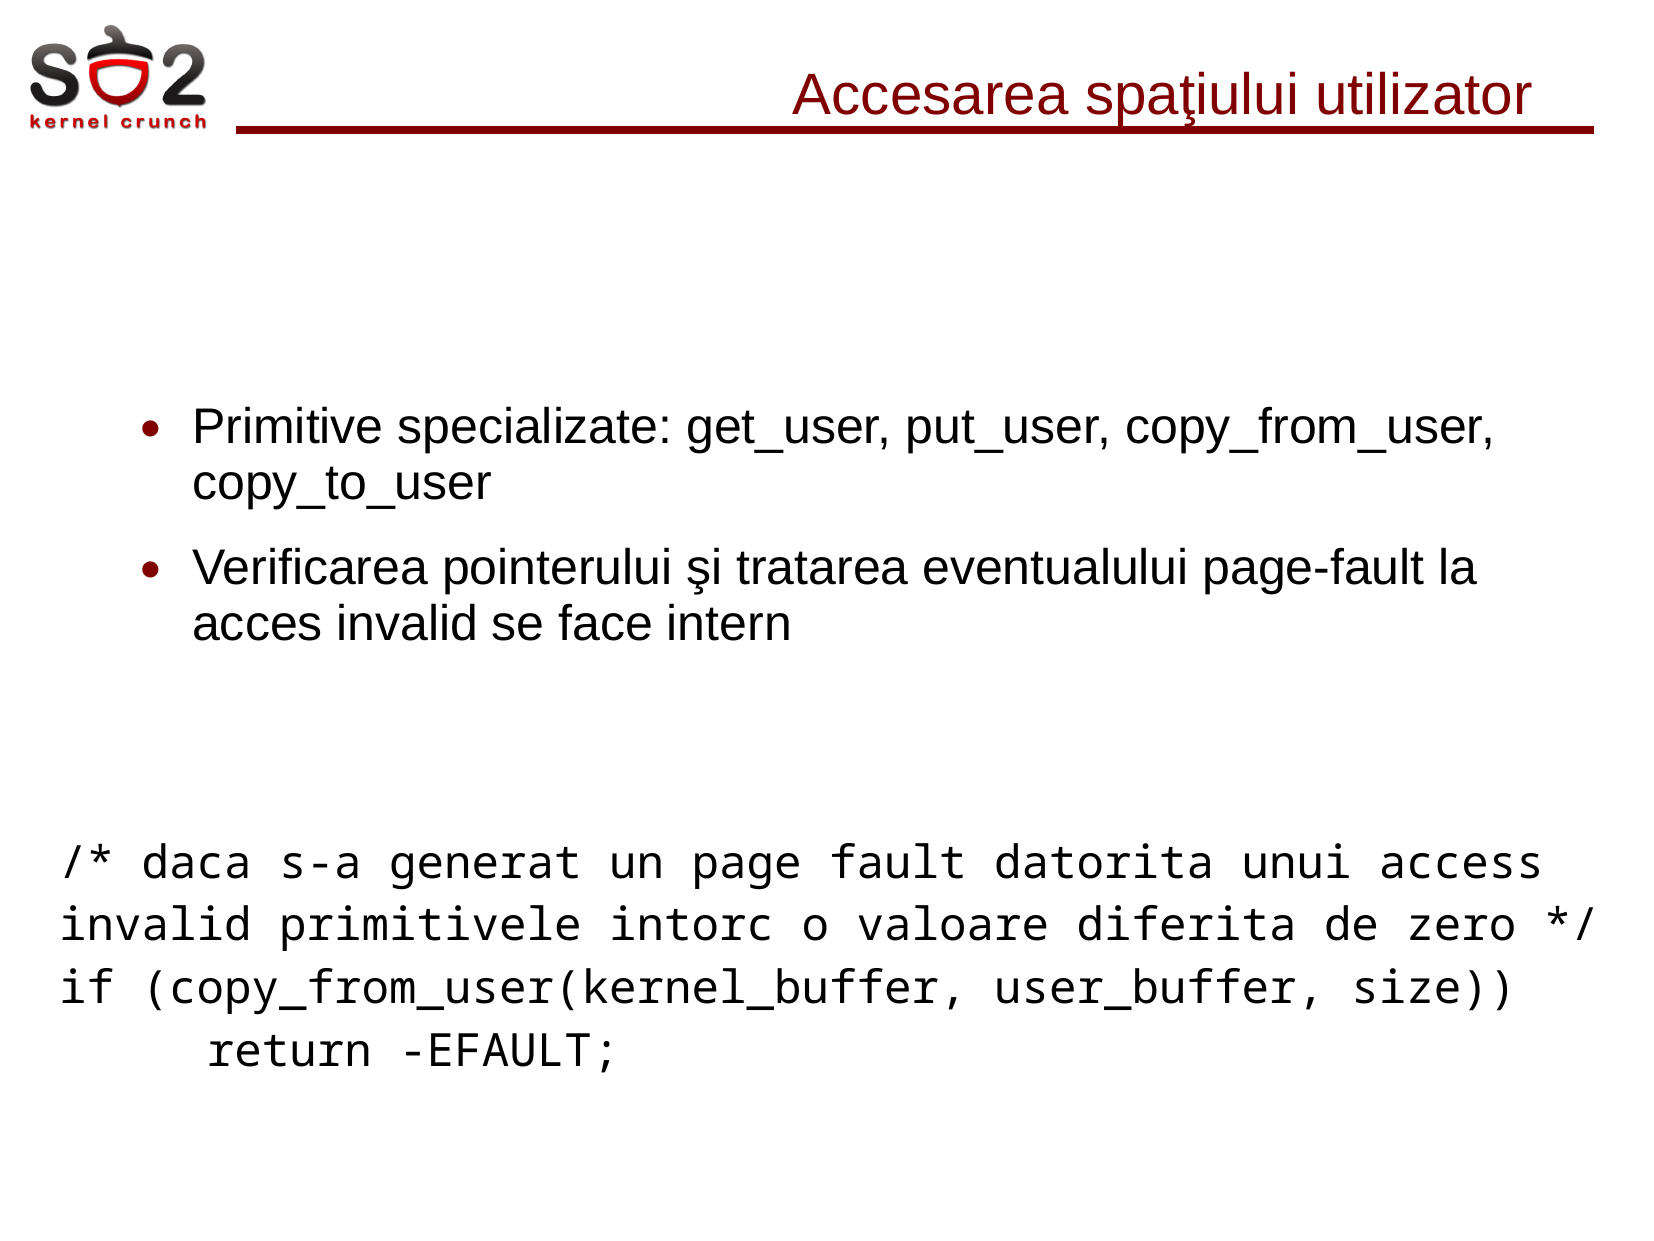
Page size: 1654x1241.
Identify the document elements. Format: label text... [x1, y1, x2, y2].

title Accesarea spaţiului utilizator [121, 11, 1534, 178]
picture [29, 23, 121, 130]
text_box /* daca s-a generat un page fault datorita unui access invalid primitivele intorc o valoare diferita de zero */ if (copy_from_user(kernel_buffer, user_buffer, size)) return -EFAULT; [44, 821, 1644, 1138]
list Primitive specializate: get_user, put_user, copy_from_user, copy_to_user Verificarea pointerului şi tratarea eventualului page-fault la acces invalid se face intern [121, 385, 1534, 665]
